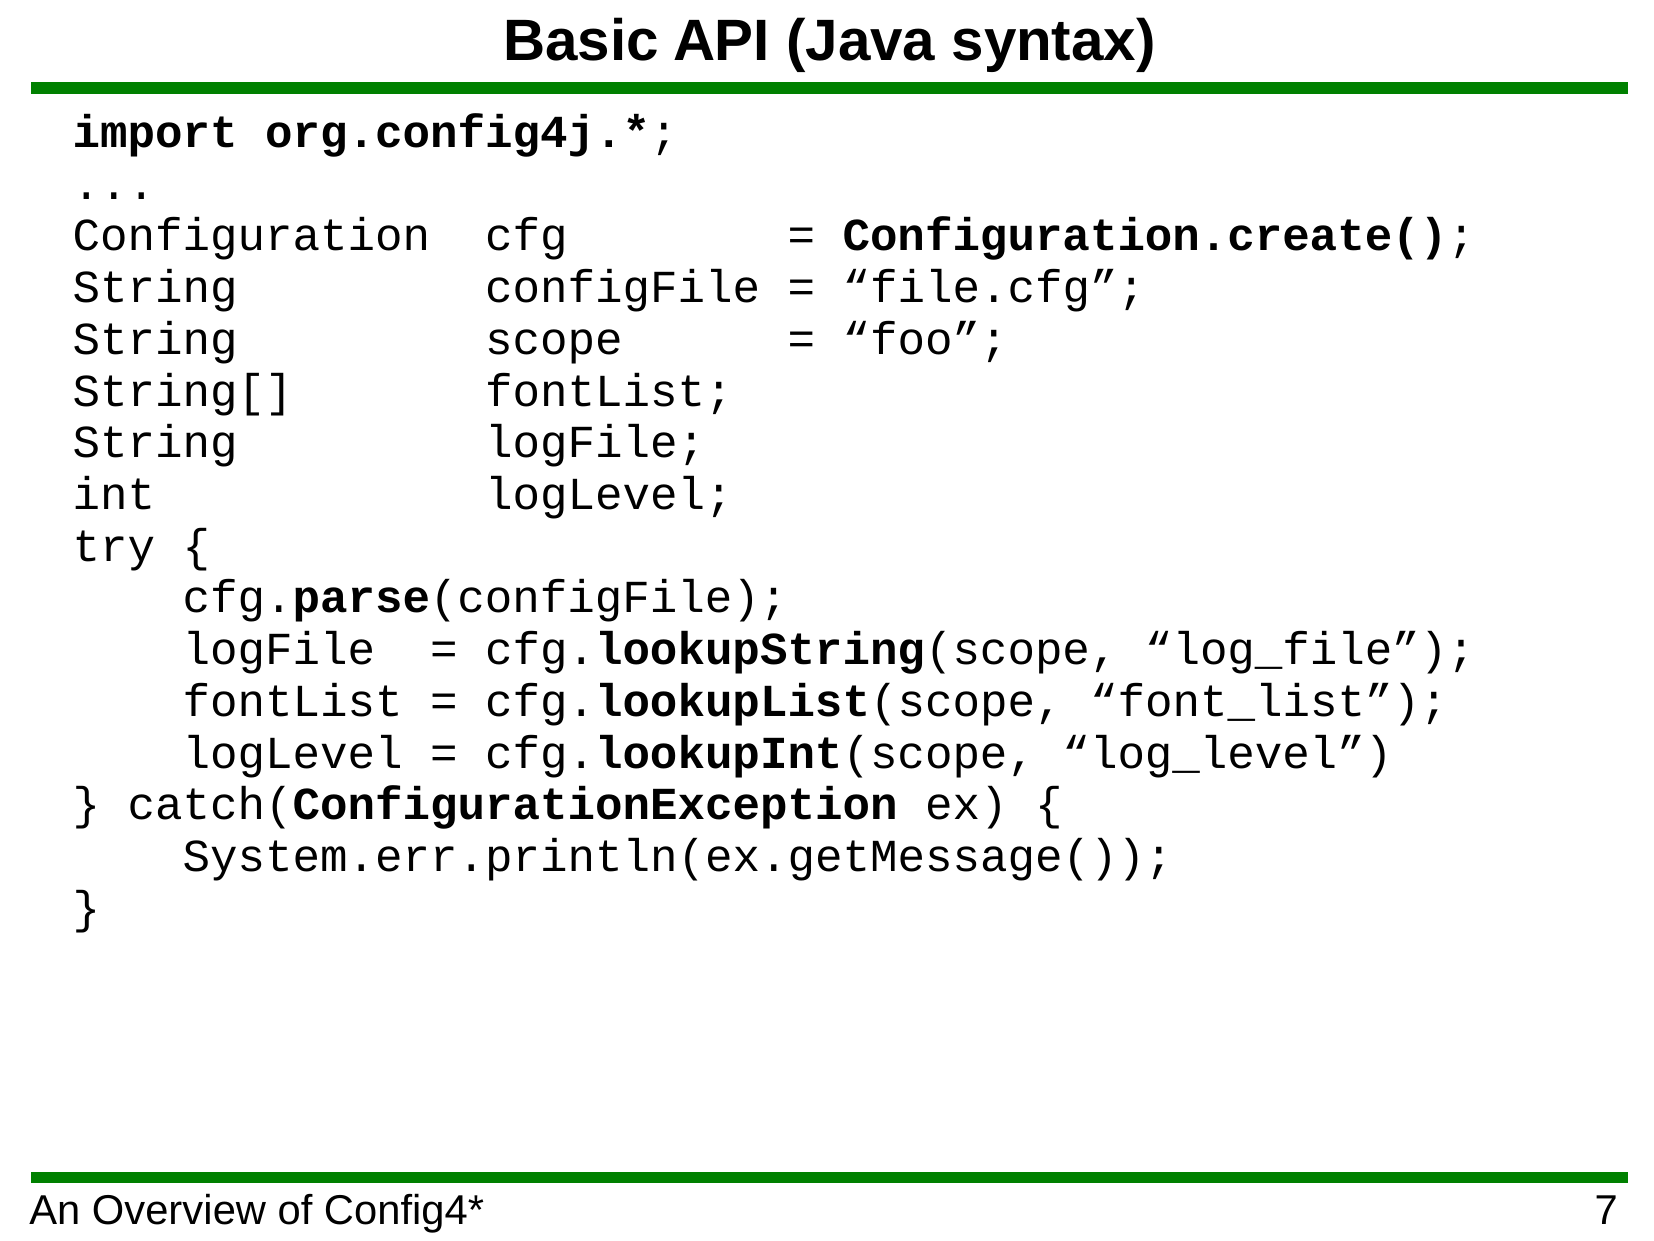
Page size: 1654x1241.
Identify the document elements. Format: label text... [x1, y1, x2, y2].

title Basic API (Java syntax) [31, 7, 1629, 73]
list import org.config4j.*; ... Configuration cfg = Configuration.create(); String configFile = “file.cfg”; String scope = “foo”; String[] fontList; String logFile; int logLevel; try { cfg.parse(configFile); logFile = cfg.lookupString(scope, “log_file”); fontList = cfg.lookupList(scope, “font_list”); logLevel = cfg.lookupInt(scope, “log_level”) } catch(ConfigurationException ex) { System.err.println(ex.getMessage()); } [31, 109, 1629, 1146]
